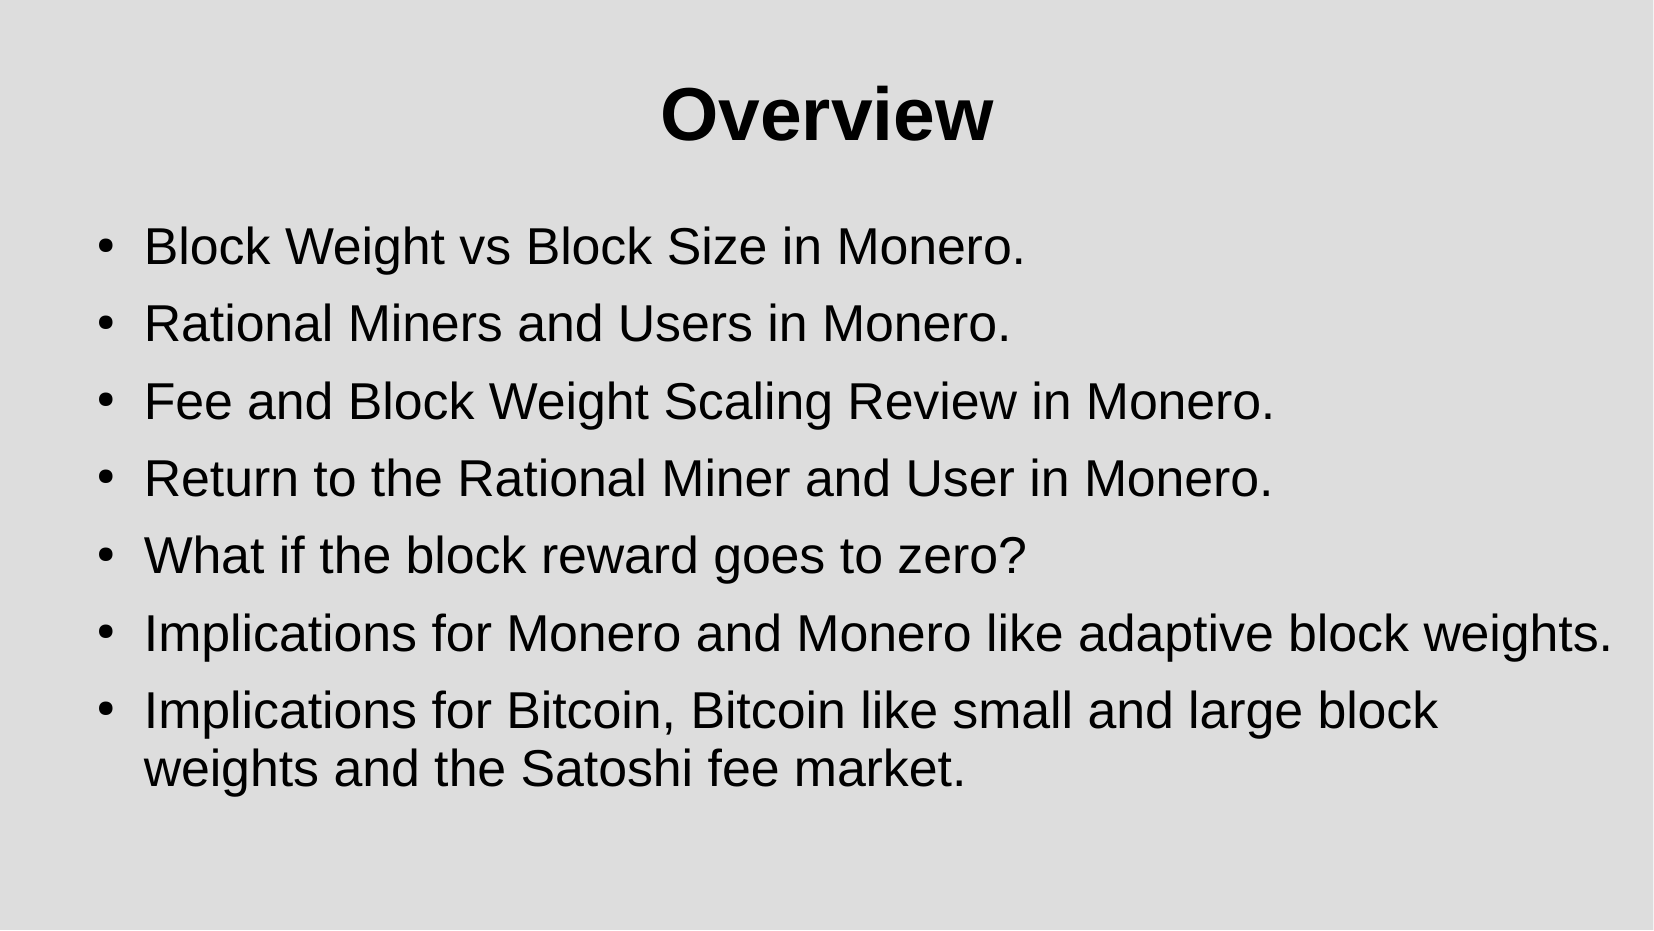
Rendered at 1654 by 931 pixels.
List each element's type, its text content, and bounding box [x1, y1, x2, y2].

title Overview [82, 37, 1572, 193]
list Block Weight vs Block Size in Monero. Rational Miners and Users in Monero. Fee and Block Weight Scaling Review in Monero. Return to the Rational Miner and User in Monero. What if the block reward goes to zero? Implications for Monero and Monero like adaptive block weights. Implications for Bitcoin, Bitcoin like small and large block weights and the Satoshi fee market. [80, 217, 1619, 837]
